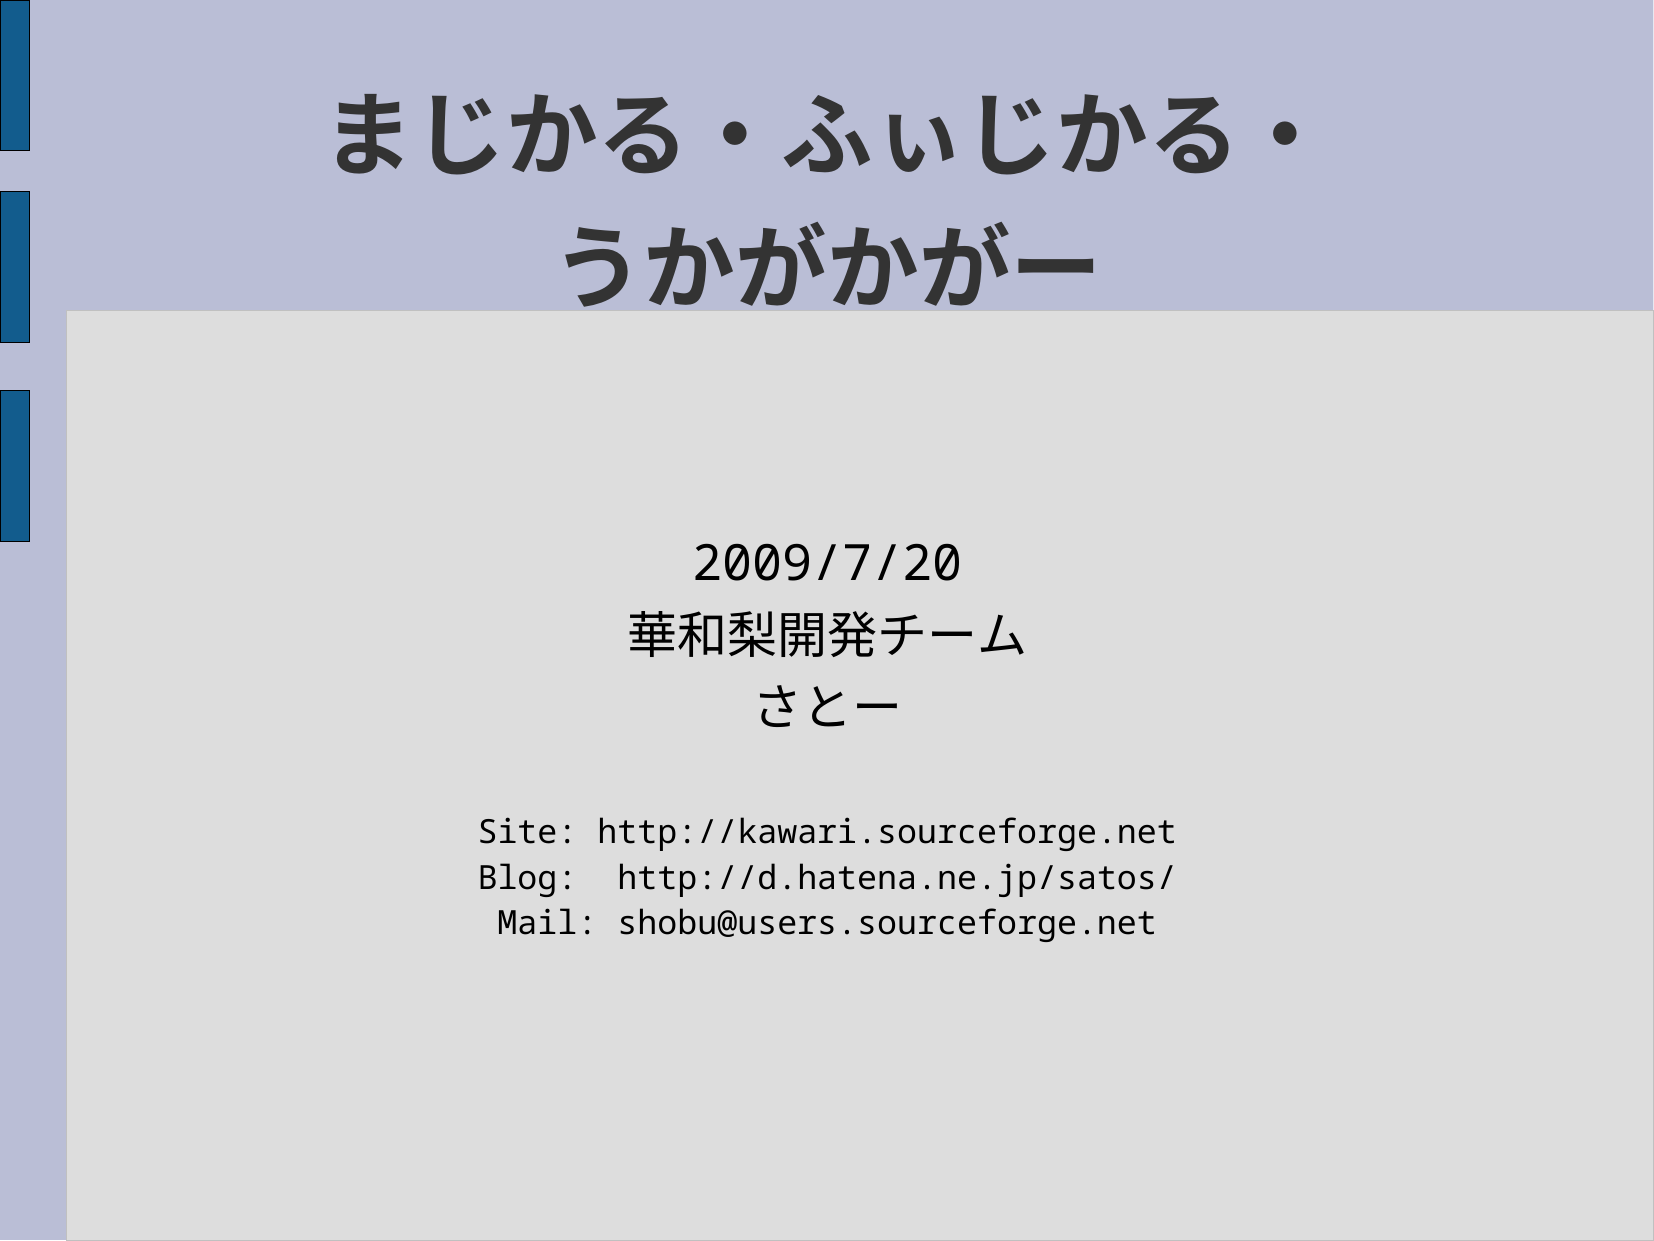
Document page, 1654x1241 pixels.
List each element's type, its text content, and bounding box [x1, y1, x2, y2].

title まじかる・ふぃじかる・ うかがかがー [121, 98, 1534, 291]
subtitle 2009/7/20 華和梨開発チーム さとー Site: http://kawari.sourceforge.net Blog: http://d.hatena.ne.jp/satos/ Mail: shobu@users.sourceforge.net [121, 352, 1534, 1119]
